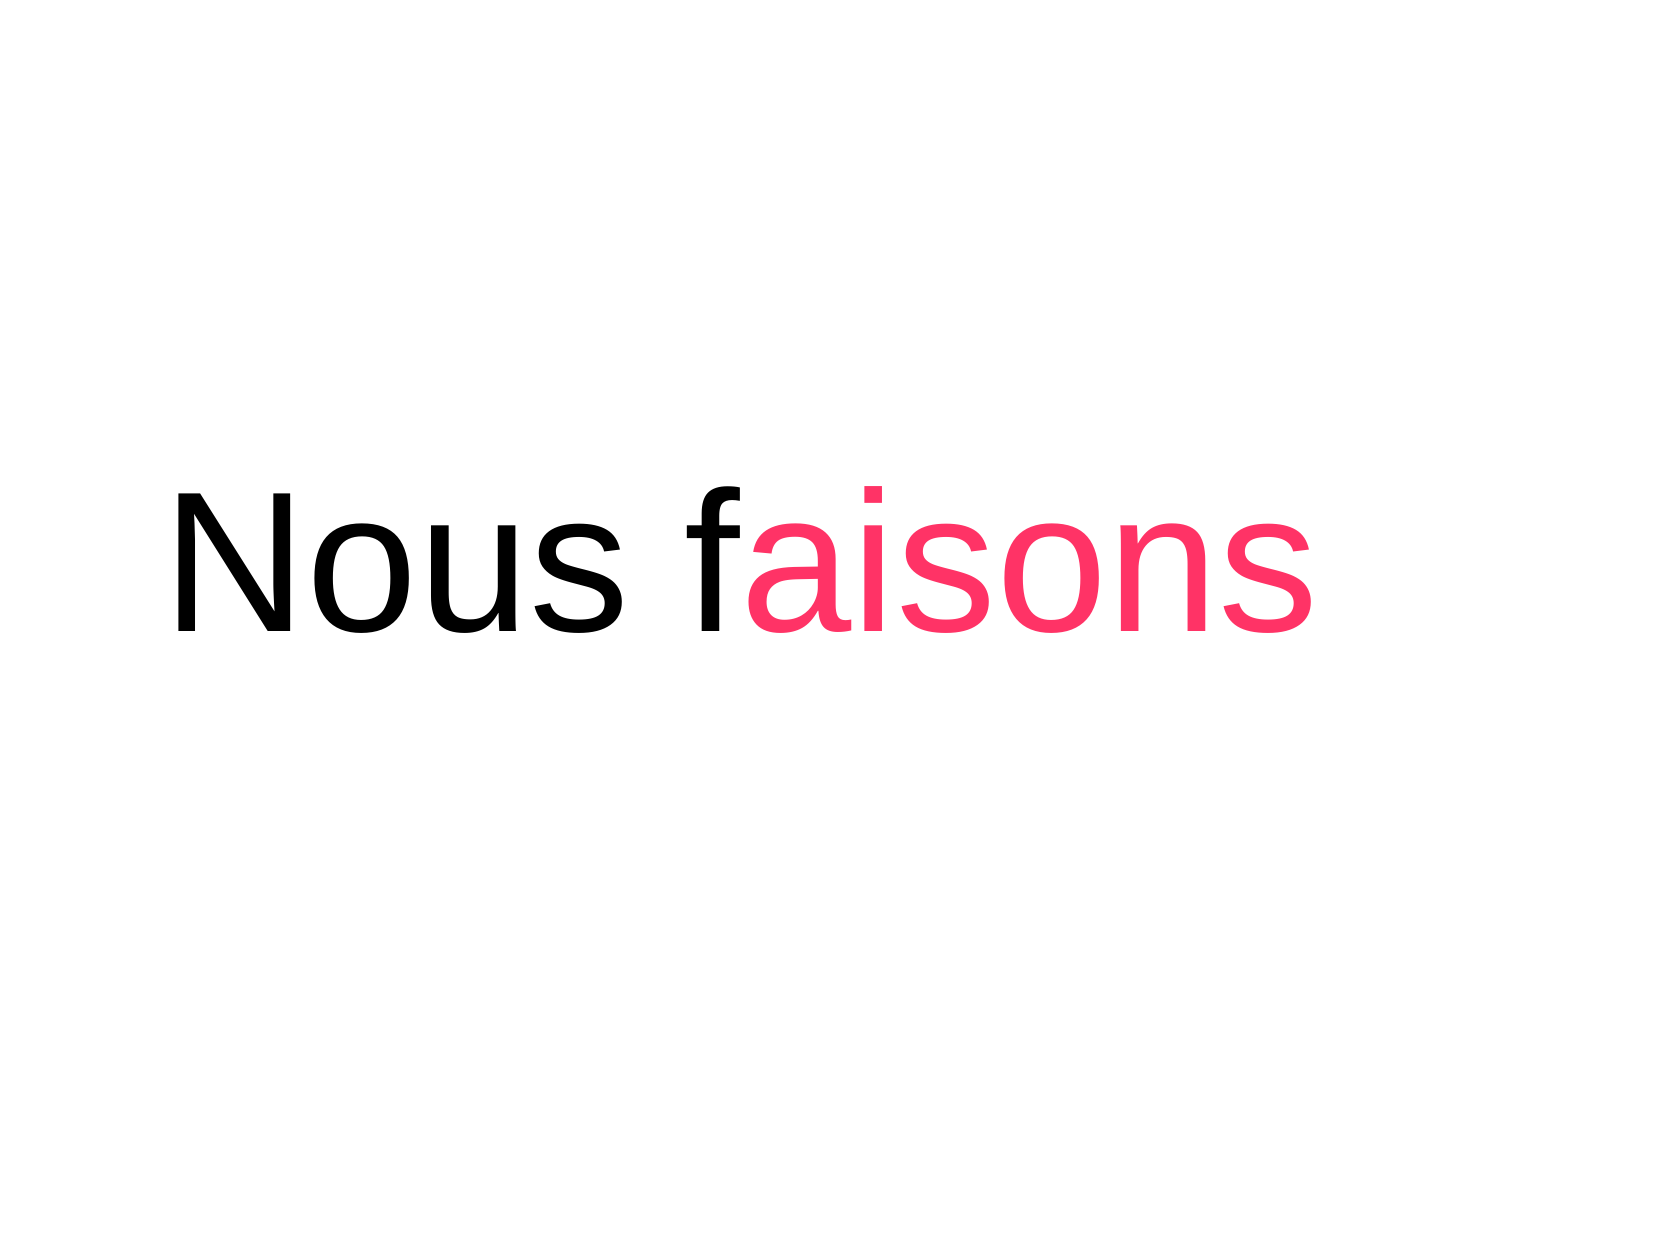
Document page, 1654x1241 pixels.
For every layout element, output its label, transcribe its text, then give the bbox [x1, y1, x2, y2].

text_box Nous faisons [147, 442, 1625, 682]
